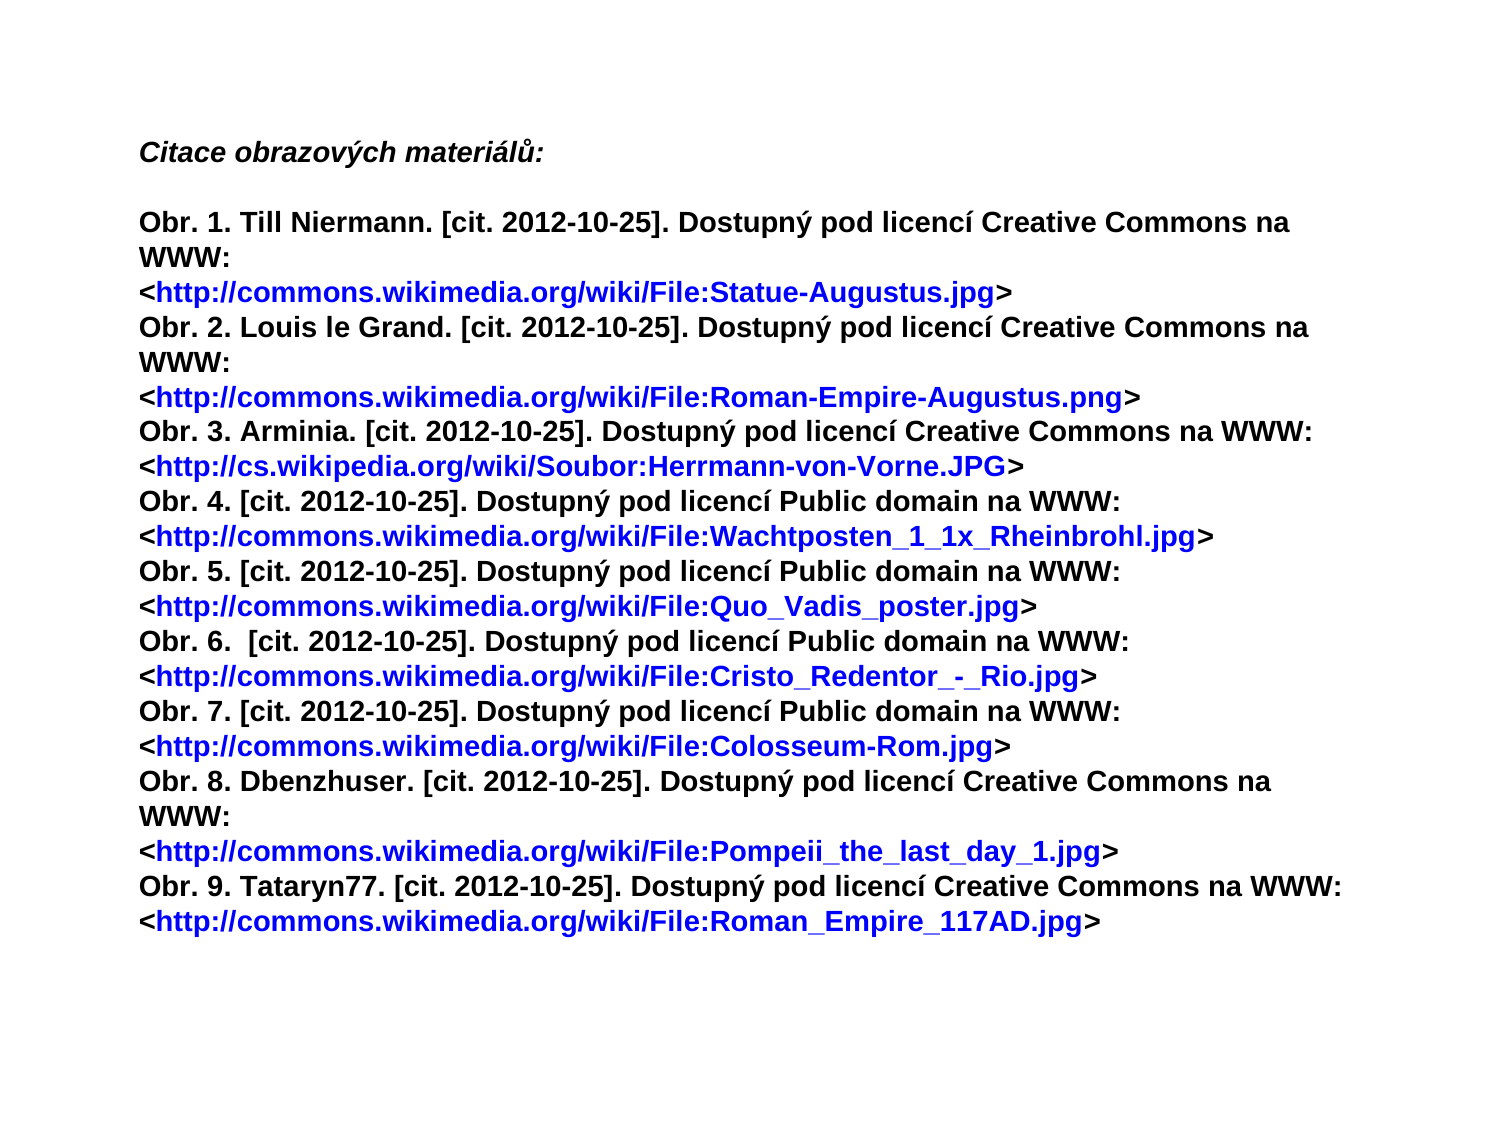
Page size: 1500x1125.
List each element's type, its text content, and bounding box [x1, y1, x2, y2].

text_box Citace obrazových materiálů: Obr. 1. Till Niermann. [cit. 2012-10-25]. Dostupný pod licencí Creative Commons na WWW: <http://commons.wikimedia.org/wiki/File:Statue-Augustus.jpg> Obr. 2. Louis le Grand. [cit. 2012-10-25]. Dostupný pod licencí Creative Commons na WWW: <http://commons.wikimedia.org/wiki/File:Roman-Empire-Augustus.png> Obr. 3. Arminia. [cit. 2012-10-25]. Dostupný pod licencí Creative Commons na WWW: <http://cs.wikipedia.org/wiki/Soubor:Herrmann-von-Vorne.JPG> Obr. 4. [cit. 2012-10-25]. Dostupný pod licencí Public domain na WWW: <http://commons.wikimedia.org/wiki/File:Wachtposten_1_1x_Rheinbrohl.jpg> Obr. 5. [cit. 2012-10-25]. Dostupný pod licencí Public domain na WWW: <http://commons.wikimedia.org/wiki/File:Quo_Vadis_poster.jpg> Obr. 6. [cit. 2012-10-25]. Dostupný pod licencí Public domain na WWW: <http://commons.wikimedia.org/wiki/File:Cristo_Redentor_-_Rio.jpg> Obr. 7. [cit. 2012-10-25]. Dostupný pod licencí Public domain na WWW: <http://commons.wikimedia.org/wiki/File:Colosseum-Rom.jpg> Obr. 8. Dbenzhuser. [cit. 2012-10-25]. Dostupný pod licencí Creative Commons na WWW: <http://commons.wikimedia.org/wiki/File:Pompeii_the_last_day_1.jpg> Obr. 9. Tataryn77. [cit. 2012-10-25]. Dostupný pod licencí Creative Commons na WWW: <http://commons.wikimedia.org/wiki/File:Roman_Empire_117AD.jpg> [123, 125, 1365, 946]
